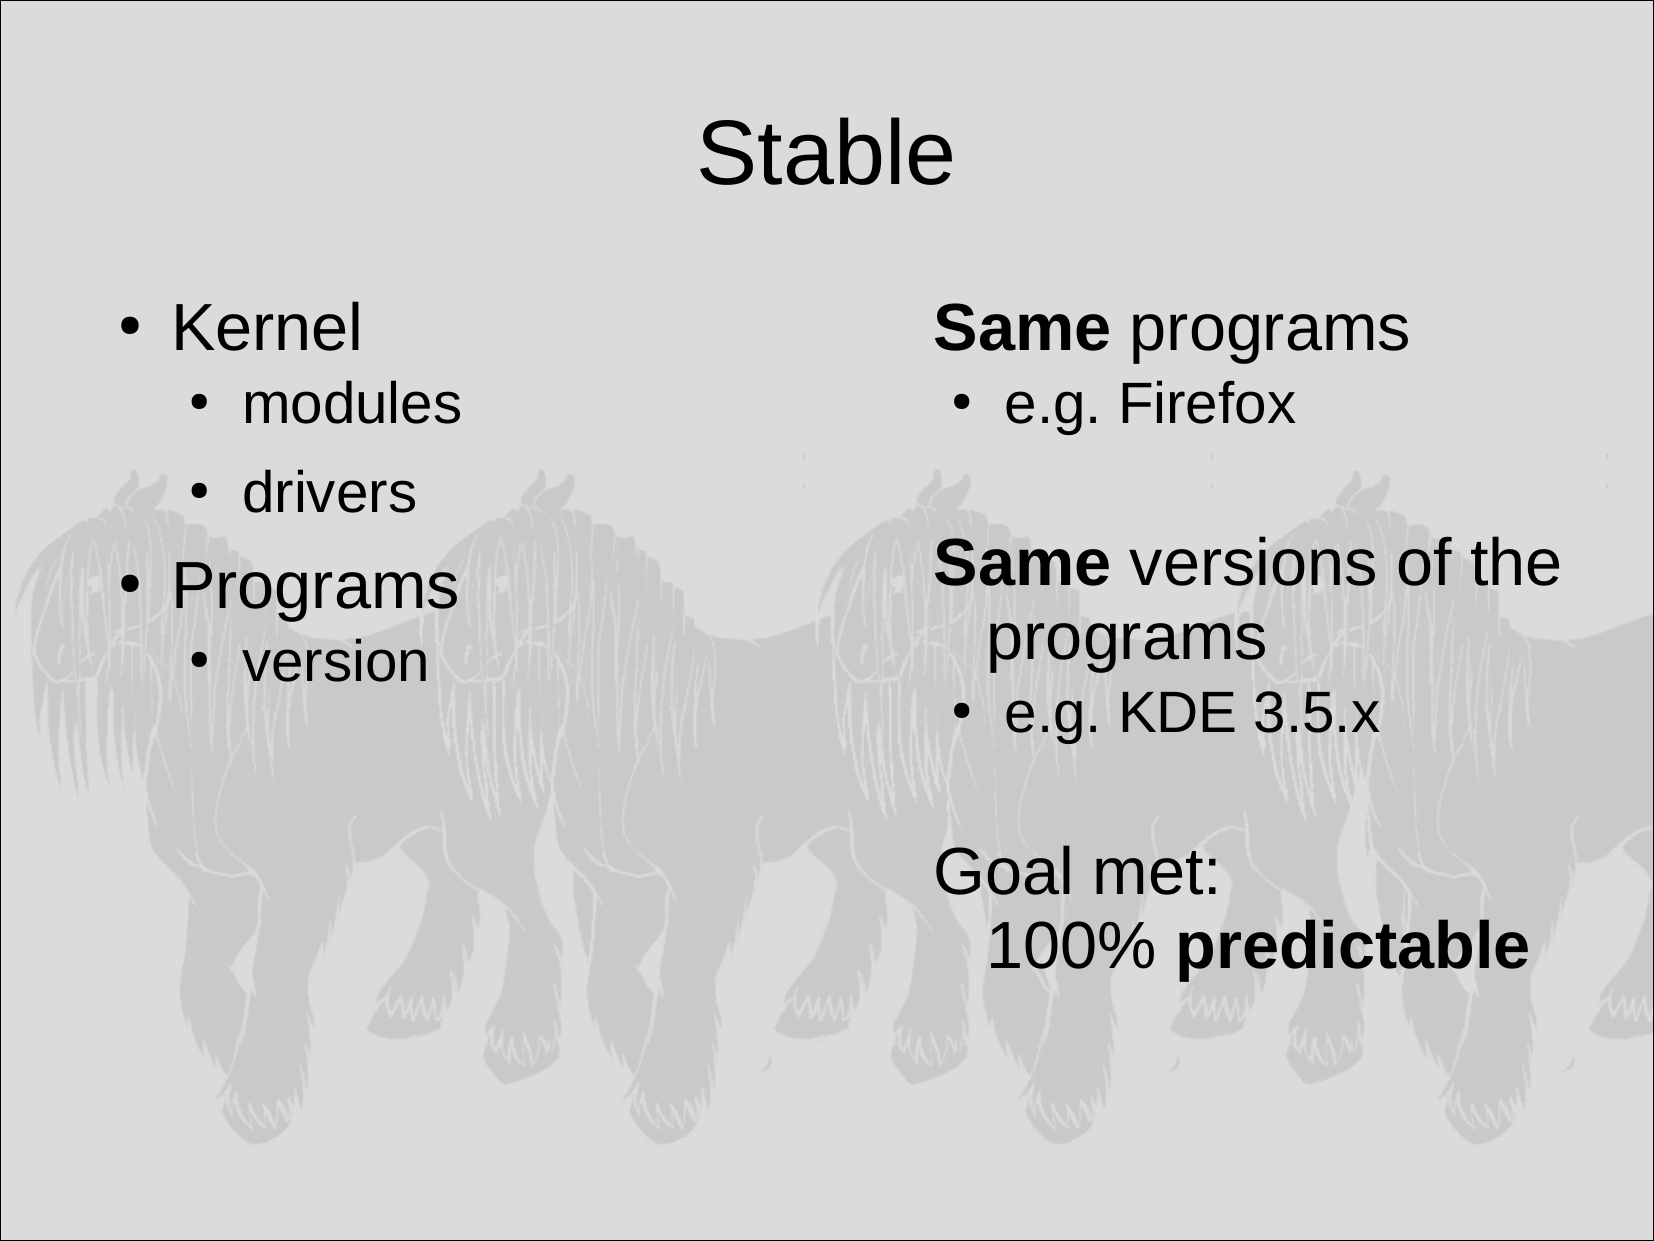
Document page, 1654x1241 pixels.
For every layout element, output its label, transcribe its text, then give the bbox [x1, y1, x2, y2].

list Kernel modules drivers Programs version [82, 290, 809, 1094]
title Stable [82, 49, 1571, 257]
list Same programs e.g. Firefox Same versions of the programs e.g. KDE 3.5.x Goal met: 100% predictable [845, 290, 1572, 1094]
